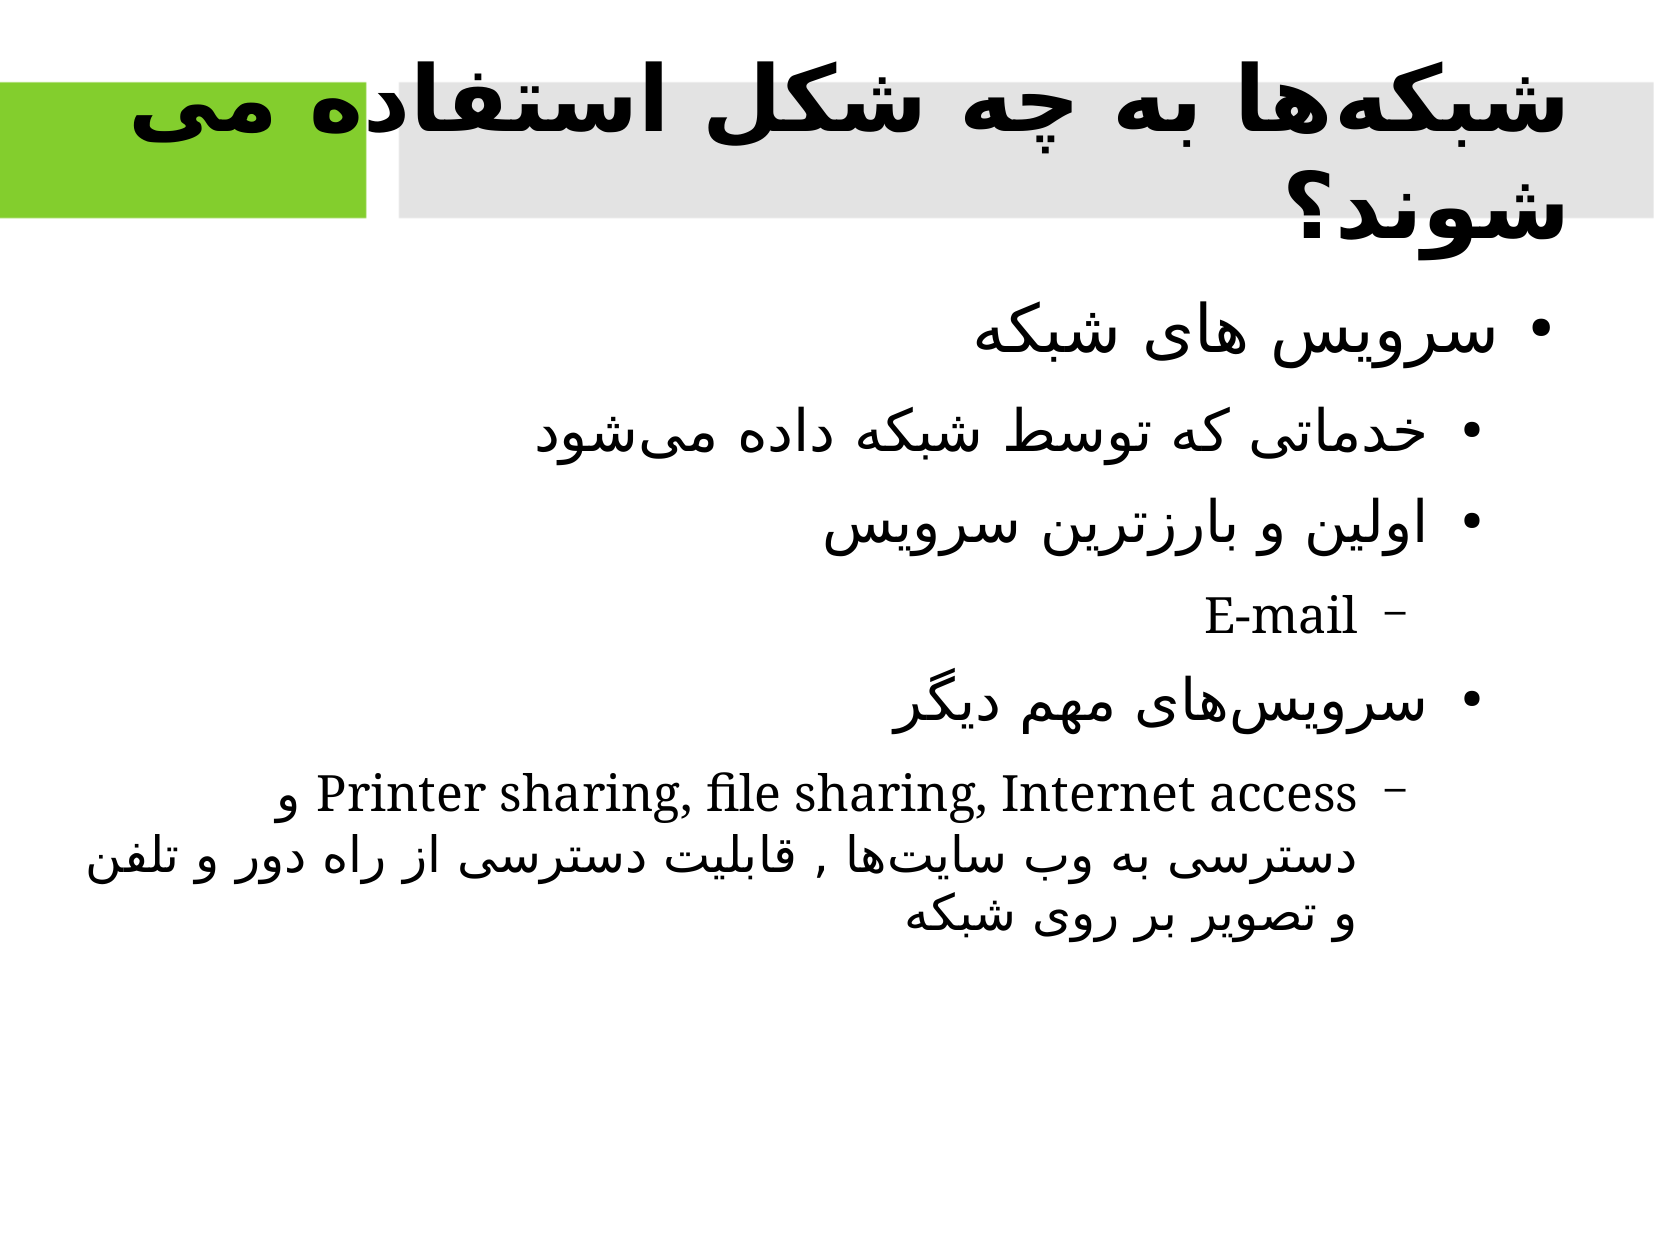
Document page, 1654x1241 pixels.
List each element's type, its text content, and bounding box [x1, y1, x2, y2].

picture [0, 0, 1654, 1241]
title شبکه‌ها به چه شکل استفاده می شوند؟ [82, 49, 1571, 257]
list سرویس های شبکه خدماتی که توسط شبکه داده می‌شود اولین و بارزترین سرویس E-mail سرویس‌های مهم دیگر Printer sharing, file sharing, Internet access و دسترسی به وب سایت‌ها , قابلیت دسترسی از راه دور و تلفن و تصویر بر روی شبکه [82, 290, 1571, 1109]
